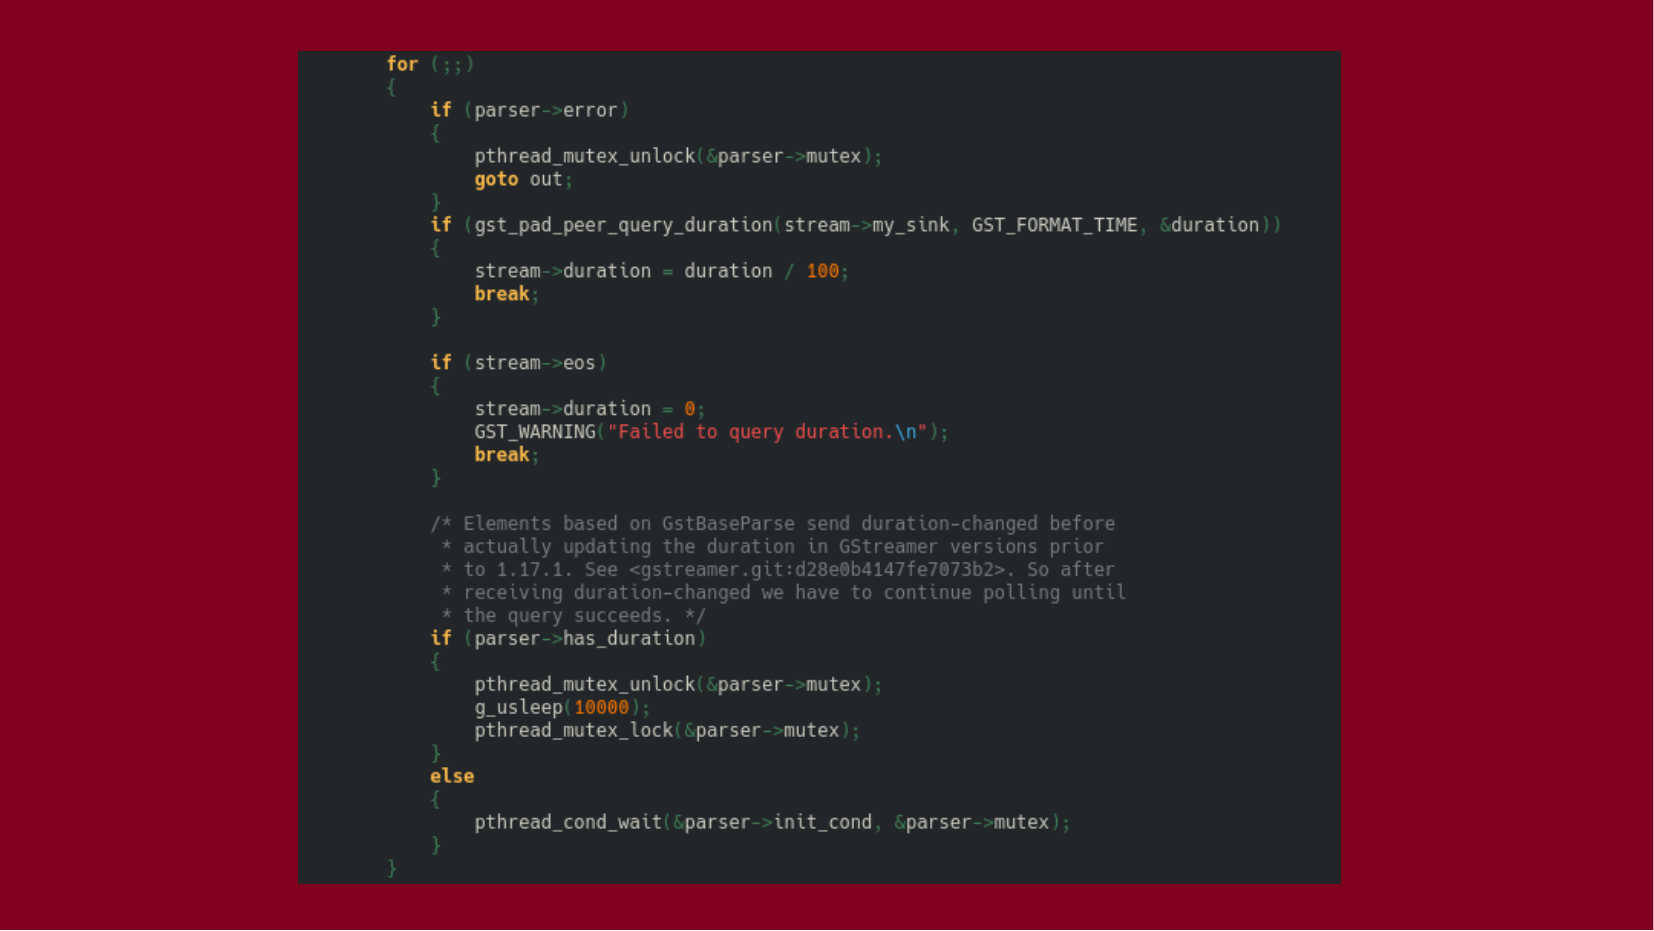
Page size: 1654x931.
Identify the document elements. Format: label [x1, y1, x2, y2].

picture [298, 51, 1341, 884]
